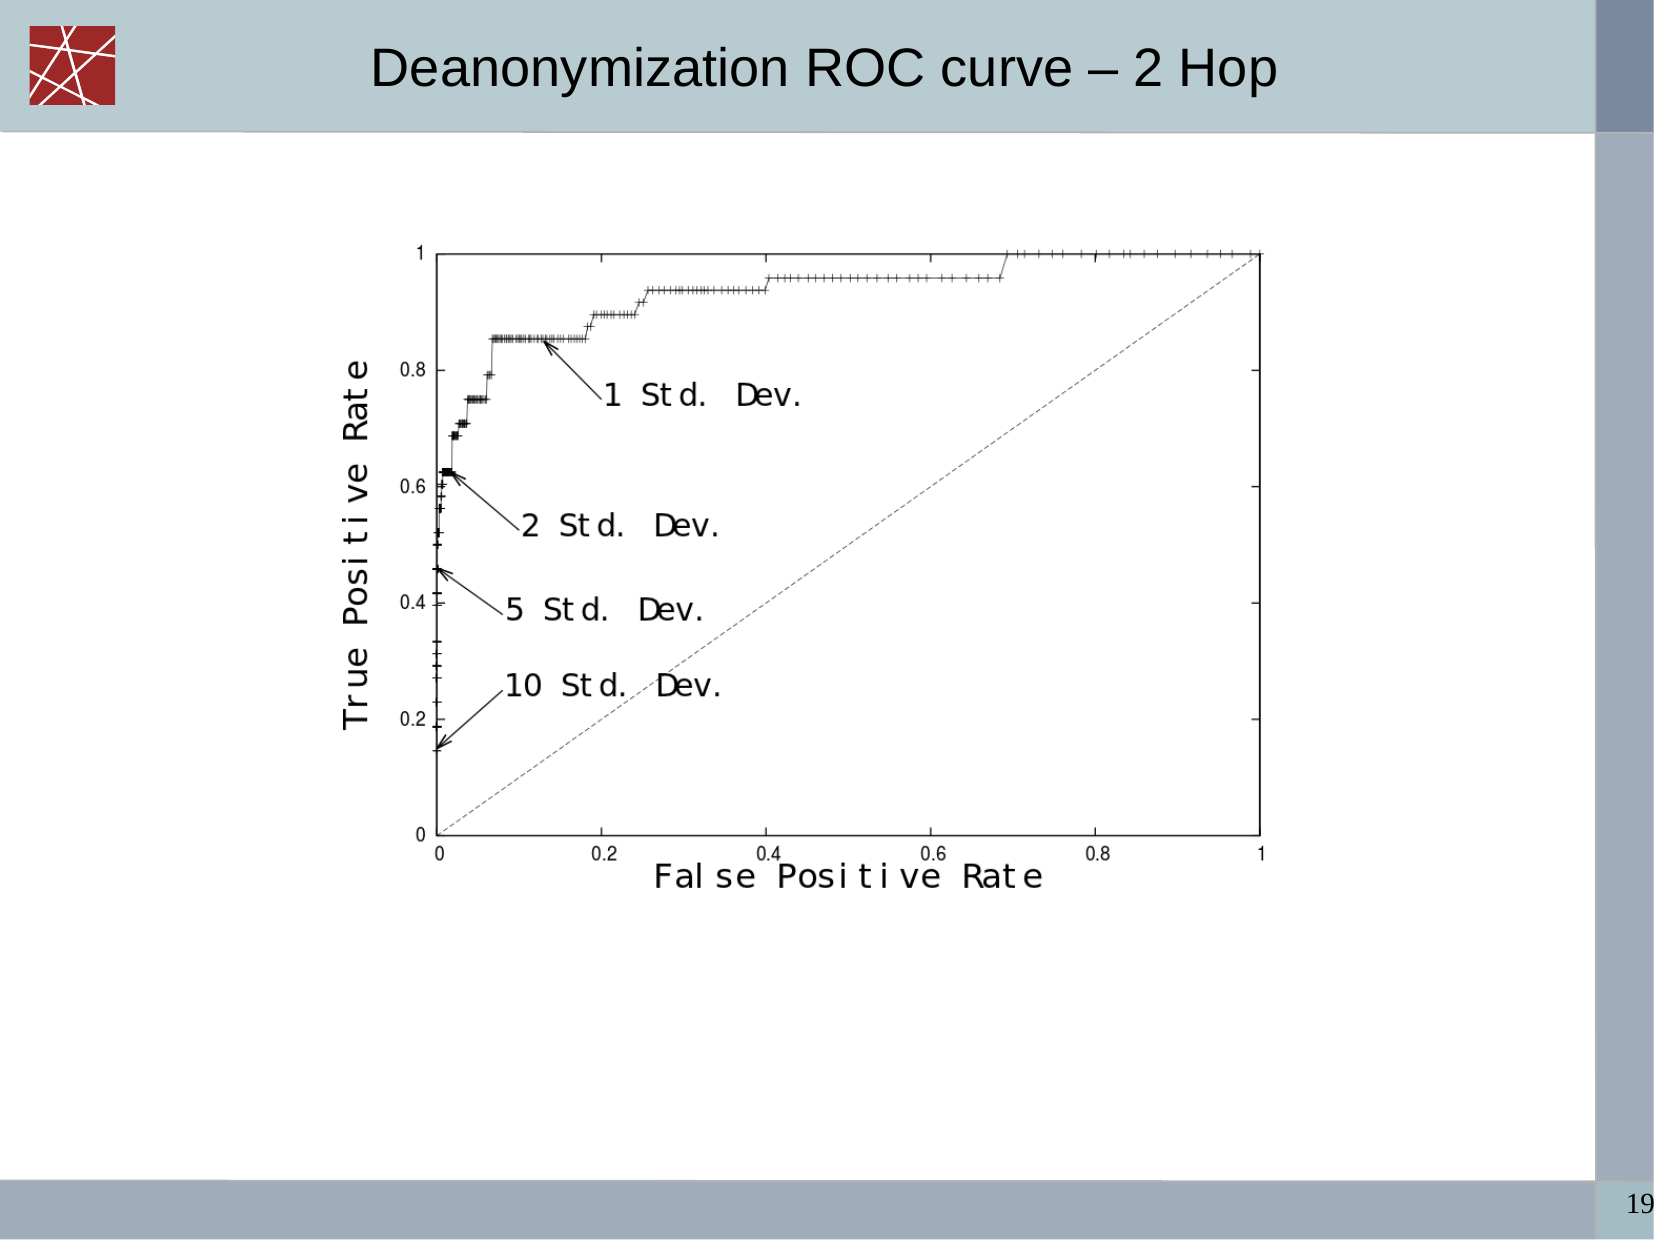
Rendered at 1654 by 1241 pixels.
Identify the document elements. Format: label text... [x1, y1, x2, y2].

picture [281, 166, 1322, 971]
title Deanonymization ROC curve – 2 Hop [81, 9, 1570, 126]
